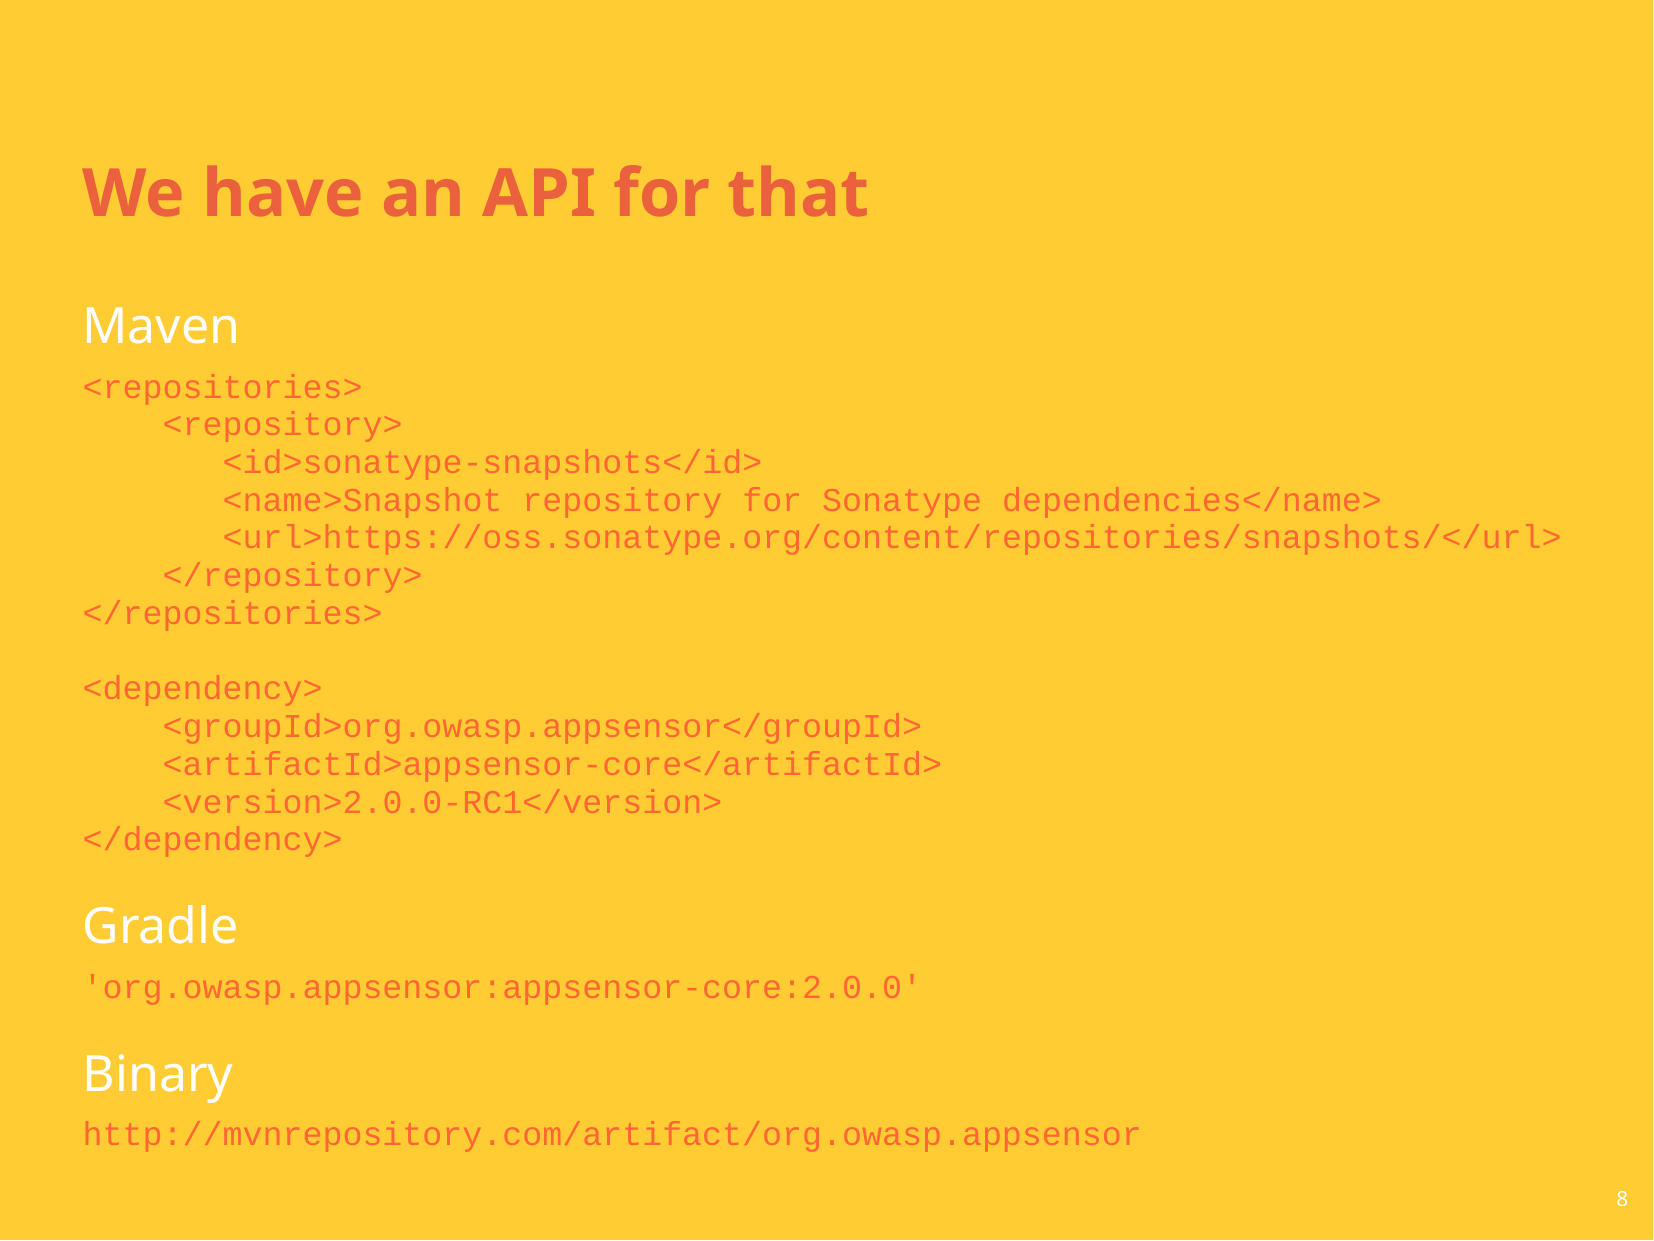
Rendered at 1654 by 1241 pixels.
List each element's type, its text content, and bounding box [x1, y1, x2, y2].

list Maven <repositories> <repository> <id>sonatype-snapshots</id> <name>Snapshot repository for Sonatype dependencies</name> <url>https://oss.sonatype.org/content/repositories/snapshots/</url> </repository> </repositories> <dependency> <groupId>org.owasp.appsensor</groupId> <artifactId>appsensor-core</artifactId> <version>2.0.0-RC1</version> </dependency> Gradle 'org.owasp.appsensor:appsensor-core:2.0.0' Binary http://mvnrepository.com/artifact/org.owasp.appsensor [82, 290, 1571, 1241]
title We have an API for that [82, 88, 1571, 237]
